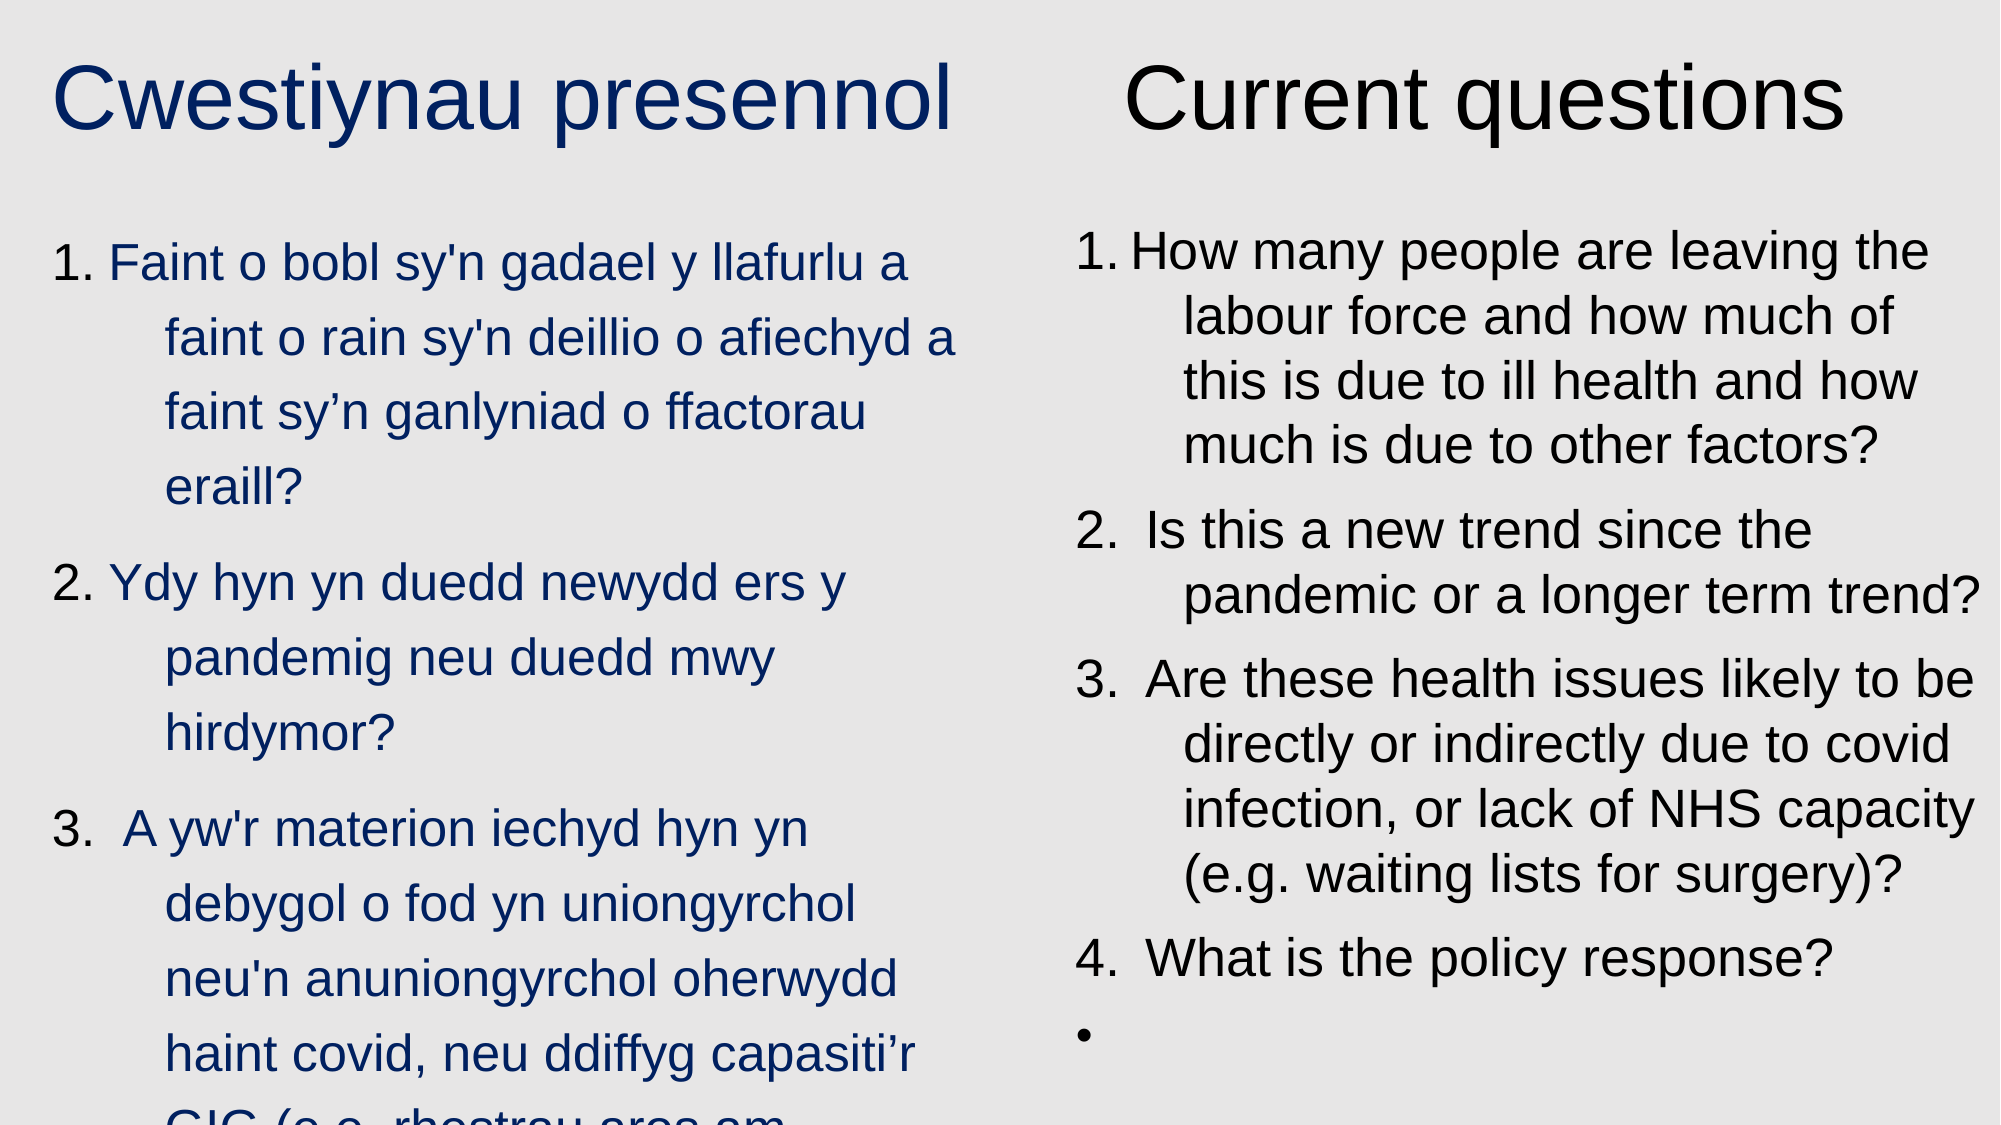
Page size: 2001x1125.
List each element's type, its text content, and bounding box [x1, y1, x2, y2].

text_box Cwestiynau presennol [36, 0, 1001, 209]
list How many people are leaving the labour force and how much of this is due to ill health and how much is due to other factors? Is this a new trend since the pandemic or a longer term trend? Are these health issues likely to be directly or indirectly due to covid infection, or lack of NHS capacity (e.g. waiting lists for surgery)? What is the policy response? [1060, 208, 2000, 1102]
title Current questions [1108, 0, 1909, 209]
text_box Faint o bobl sy'n gadael y llafurlu a faint o rain sy'n deillio o afiechyd a faint sy’n ganlyniad o ffactorau eraill? Ydy hyn yn duedd newydd ers y pandemig neu duedd mwy hirdymor? A yw'r materion iechyd hyn yn debygol o fod yn uniongyrchol neu'n anuniongyrchol oherwydd haint covid, neu ddiffyg capasiti’r GIG (e.e. rhestrau aros am lawdriniaeth)? Beth ydy ymateb y polisi? [36, 209, 1001, 1125]
